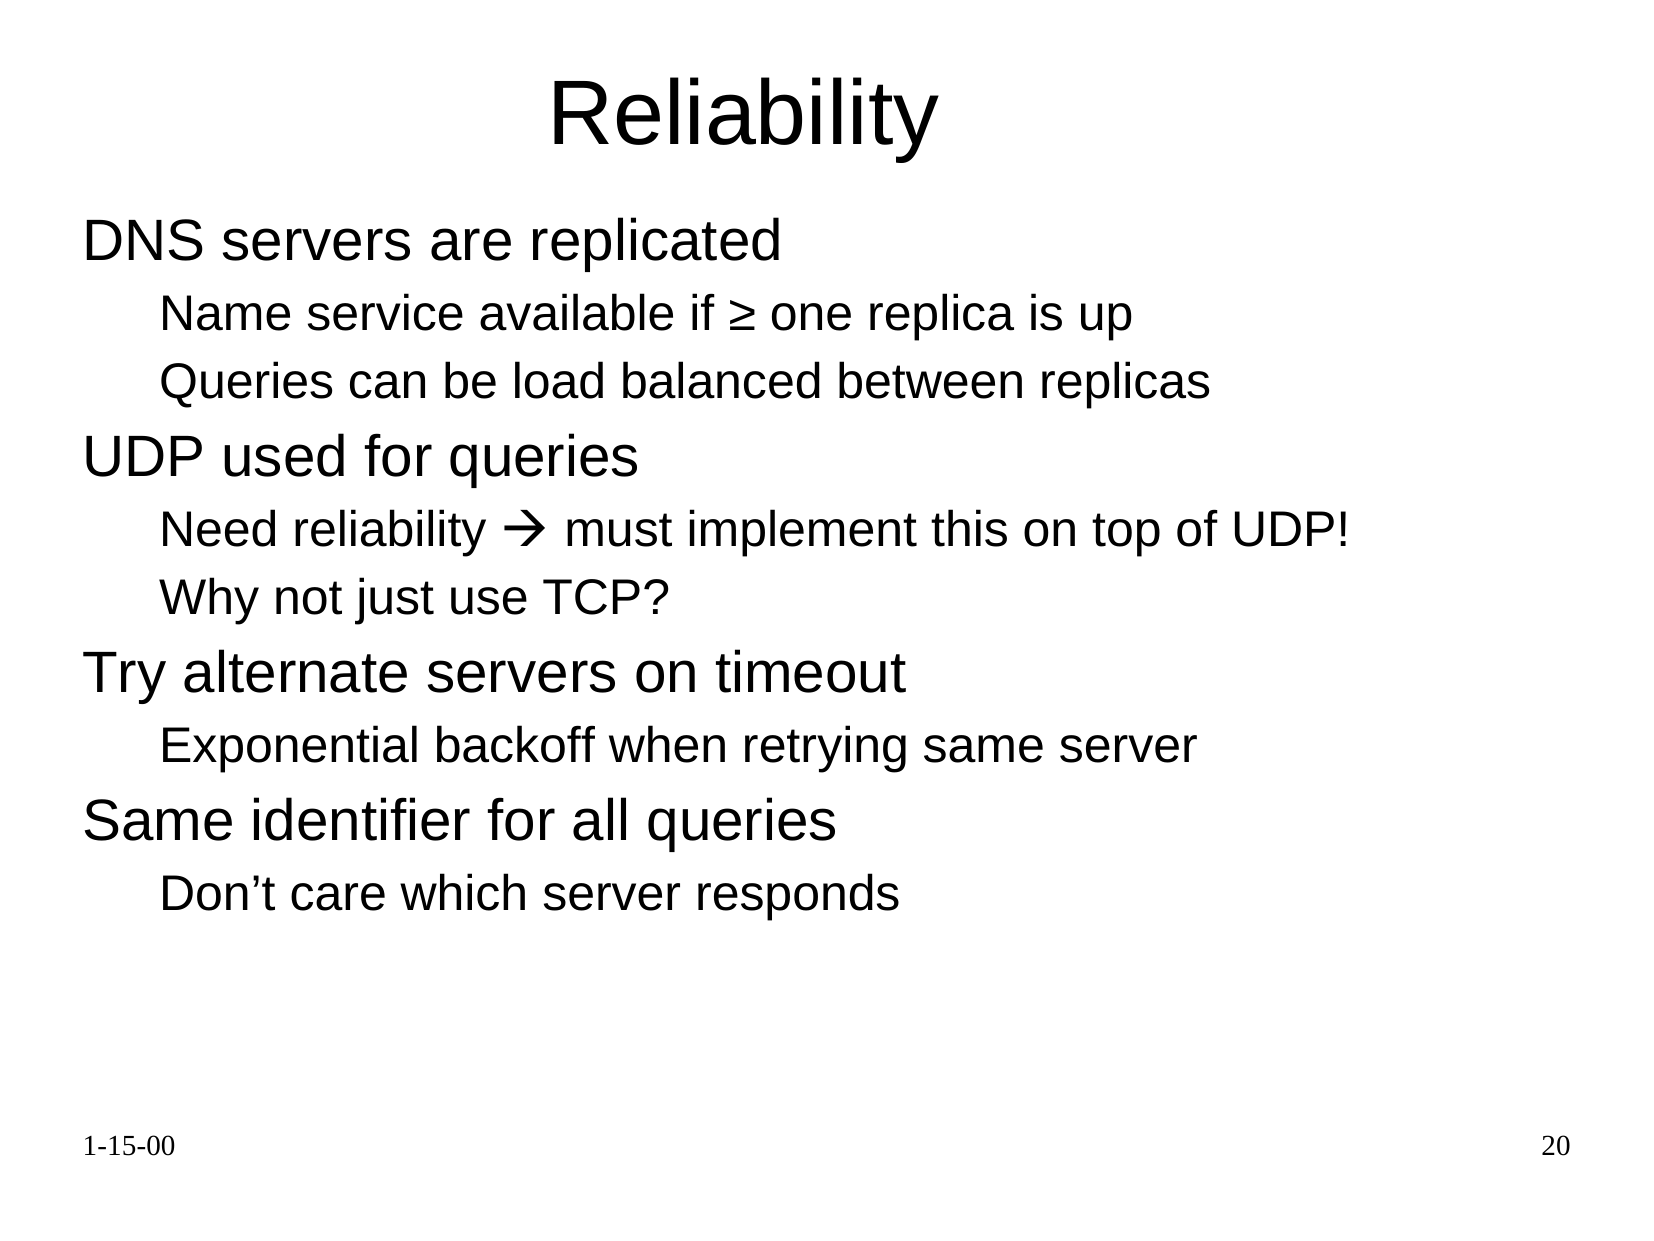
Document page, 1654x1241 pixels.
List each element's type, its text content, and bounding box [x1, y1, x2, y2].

title Reliability [49, 49, 1438, 176]
list DNS servers are replicated Name service available if ≥ one replica is up Queries can be load balanced between replicas UDP used for queries Need reliability  must implement this on top of UDP! Why not just use TCP? Try alternate servers on timeout Exponential backoff when retrying same server Same identifier for all queries Don’t care which server responds [49, 200, 1438, 1001]
